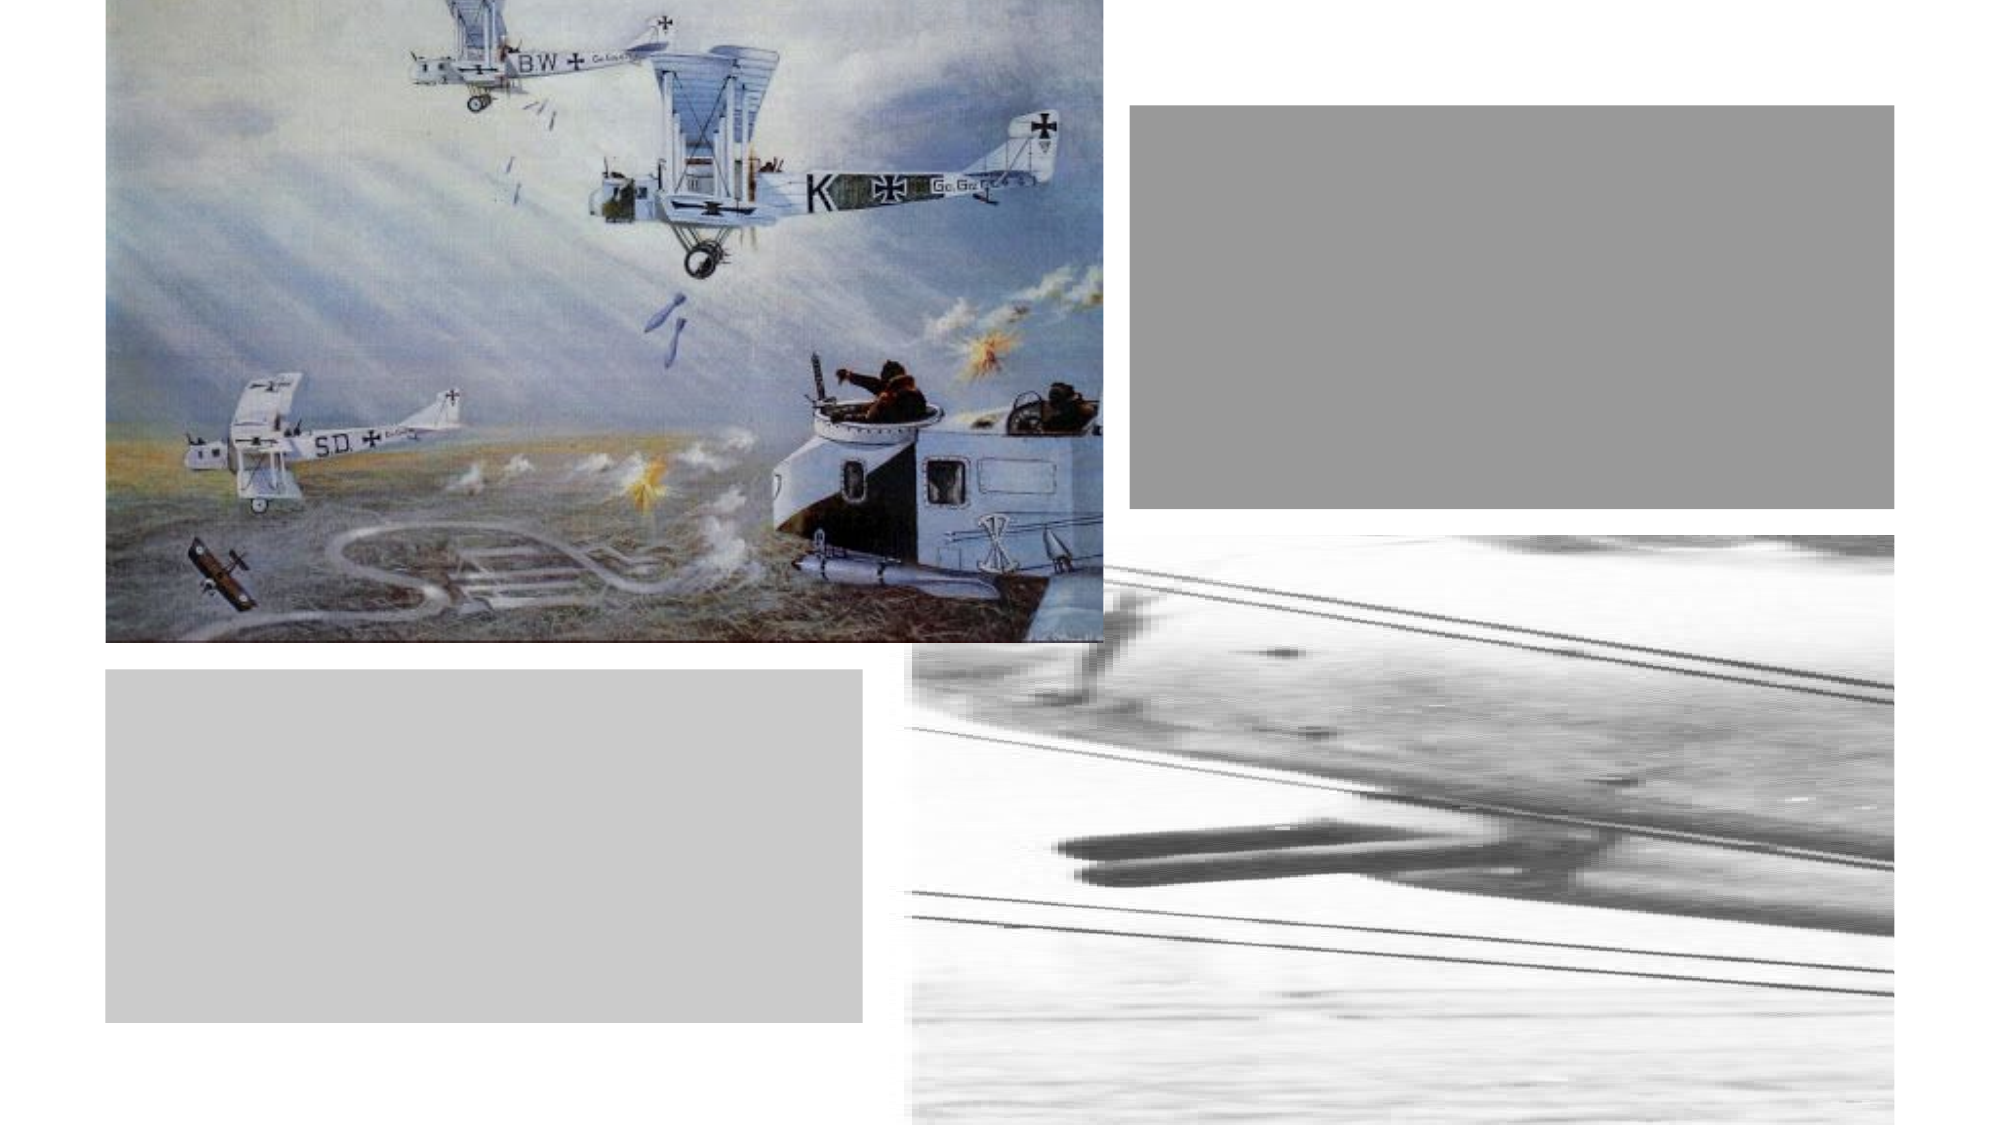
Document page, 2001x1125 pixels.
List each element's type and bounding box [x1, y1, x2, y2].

text_box [1130, 105, 1894, 509]
picture [105, 0, 1895, 1125]
text_box [105, 669, 863, 1023]
